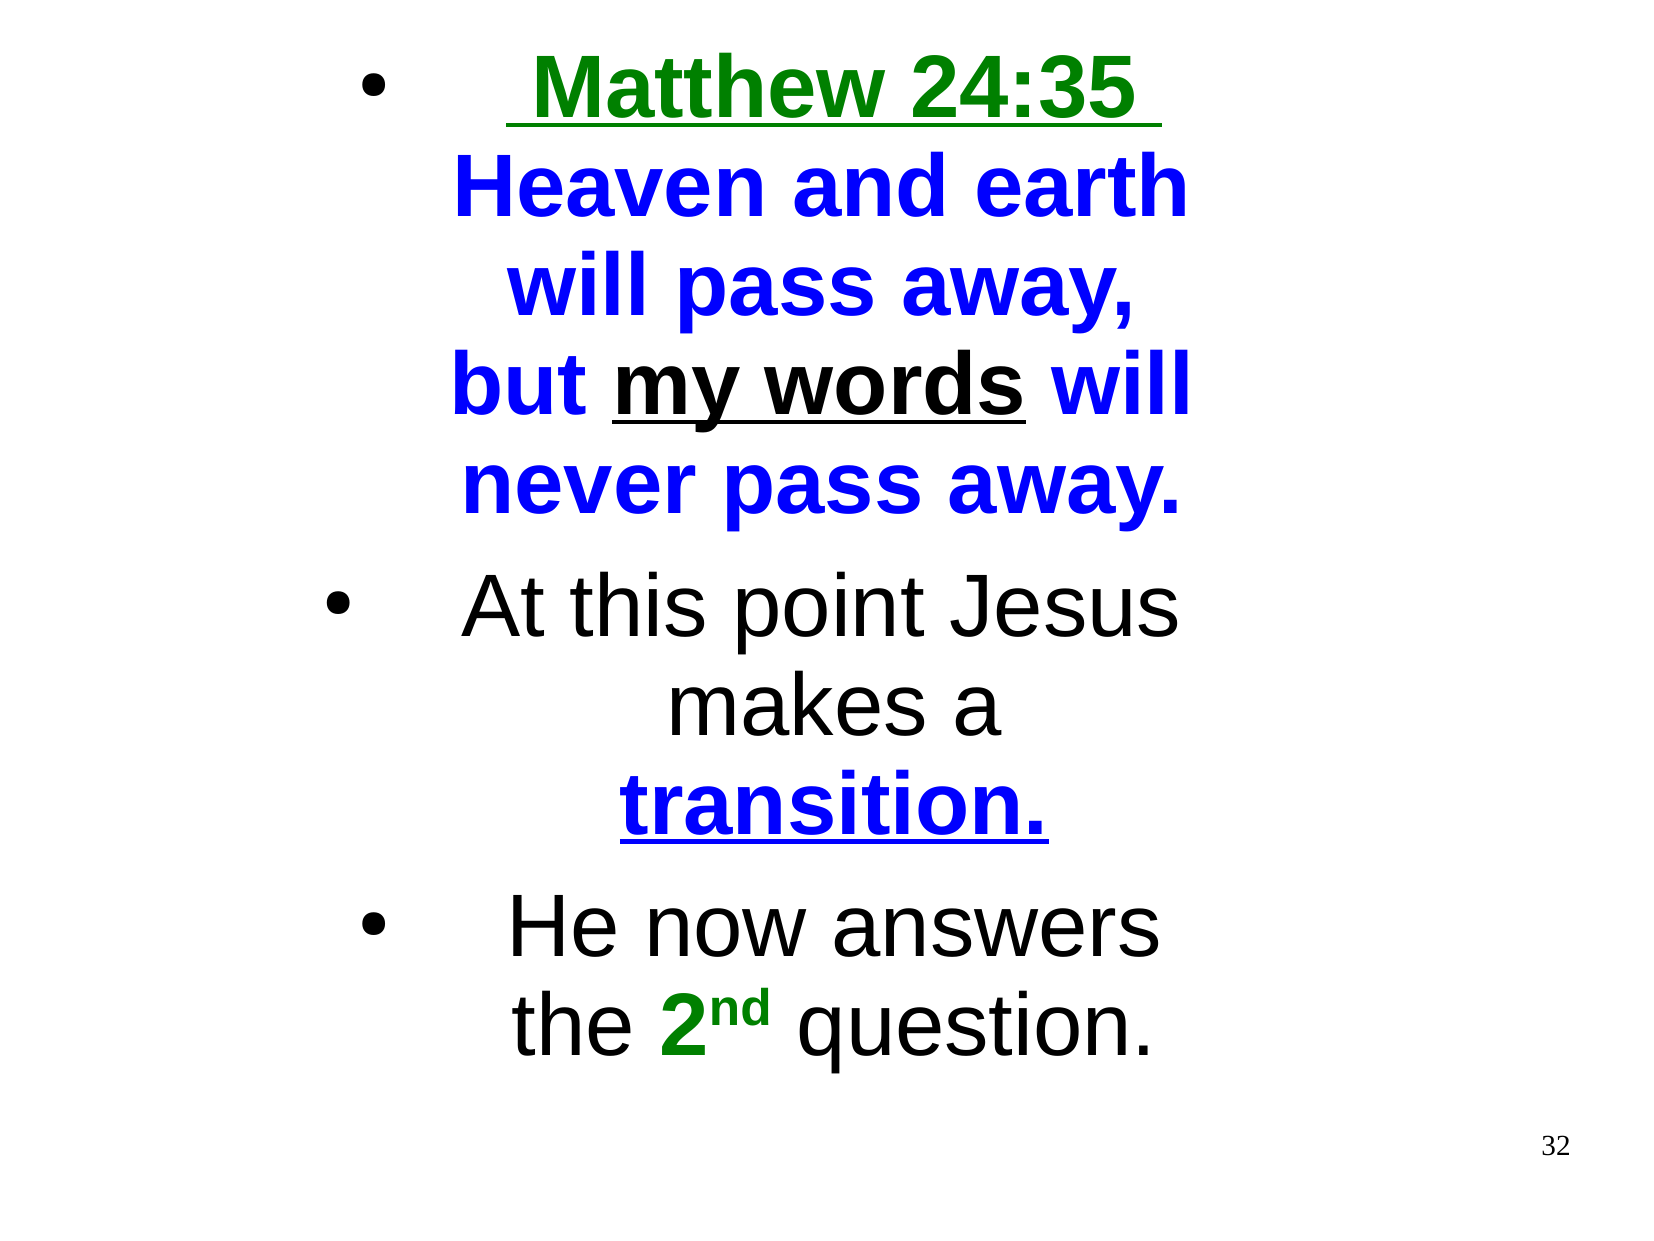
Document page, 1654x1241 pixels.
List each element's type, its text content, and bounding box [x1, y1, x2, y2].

list Matthew 24:35 Heaven and earth will pass away, but my words will never pass away. At this point Jesus makes a transition. He now answers the 2nd question. [0, 37, 1613, 1201]
